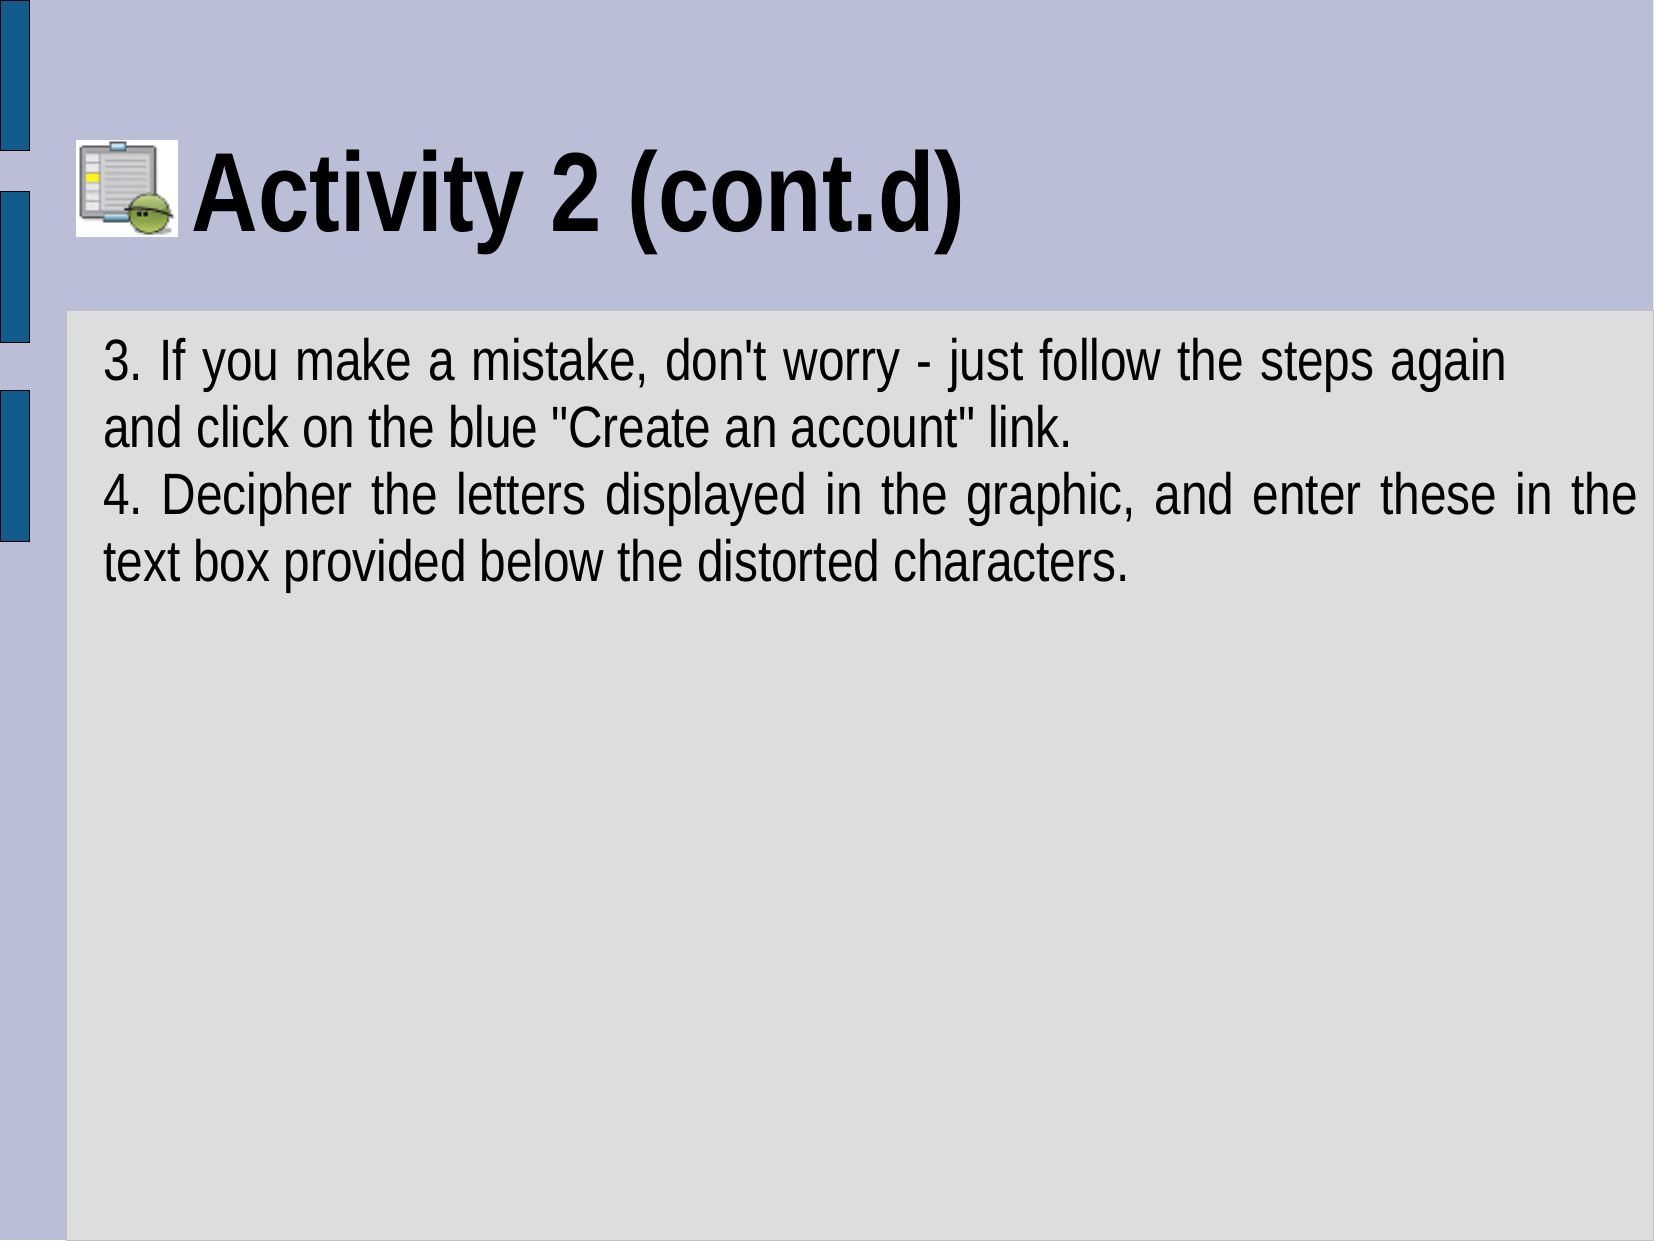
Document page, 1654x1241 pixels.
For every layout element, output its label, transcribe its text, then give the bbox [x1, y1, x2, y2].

text_box Activity 2 (cont.d) [177, 118, 1093, 262]
text_box 3. If you make a mistake, don't worry - just follow the steps again and click on the blue "Create an account" link. 4. Decipher the letters displayed in the graphic, and enter these in the text box provided below the distorted characters. [88, 318, 1654, 739]
picture [76, 140, 177, 237]
